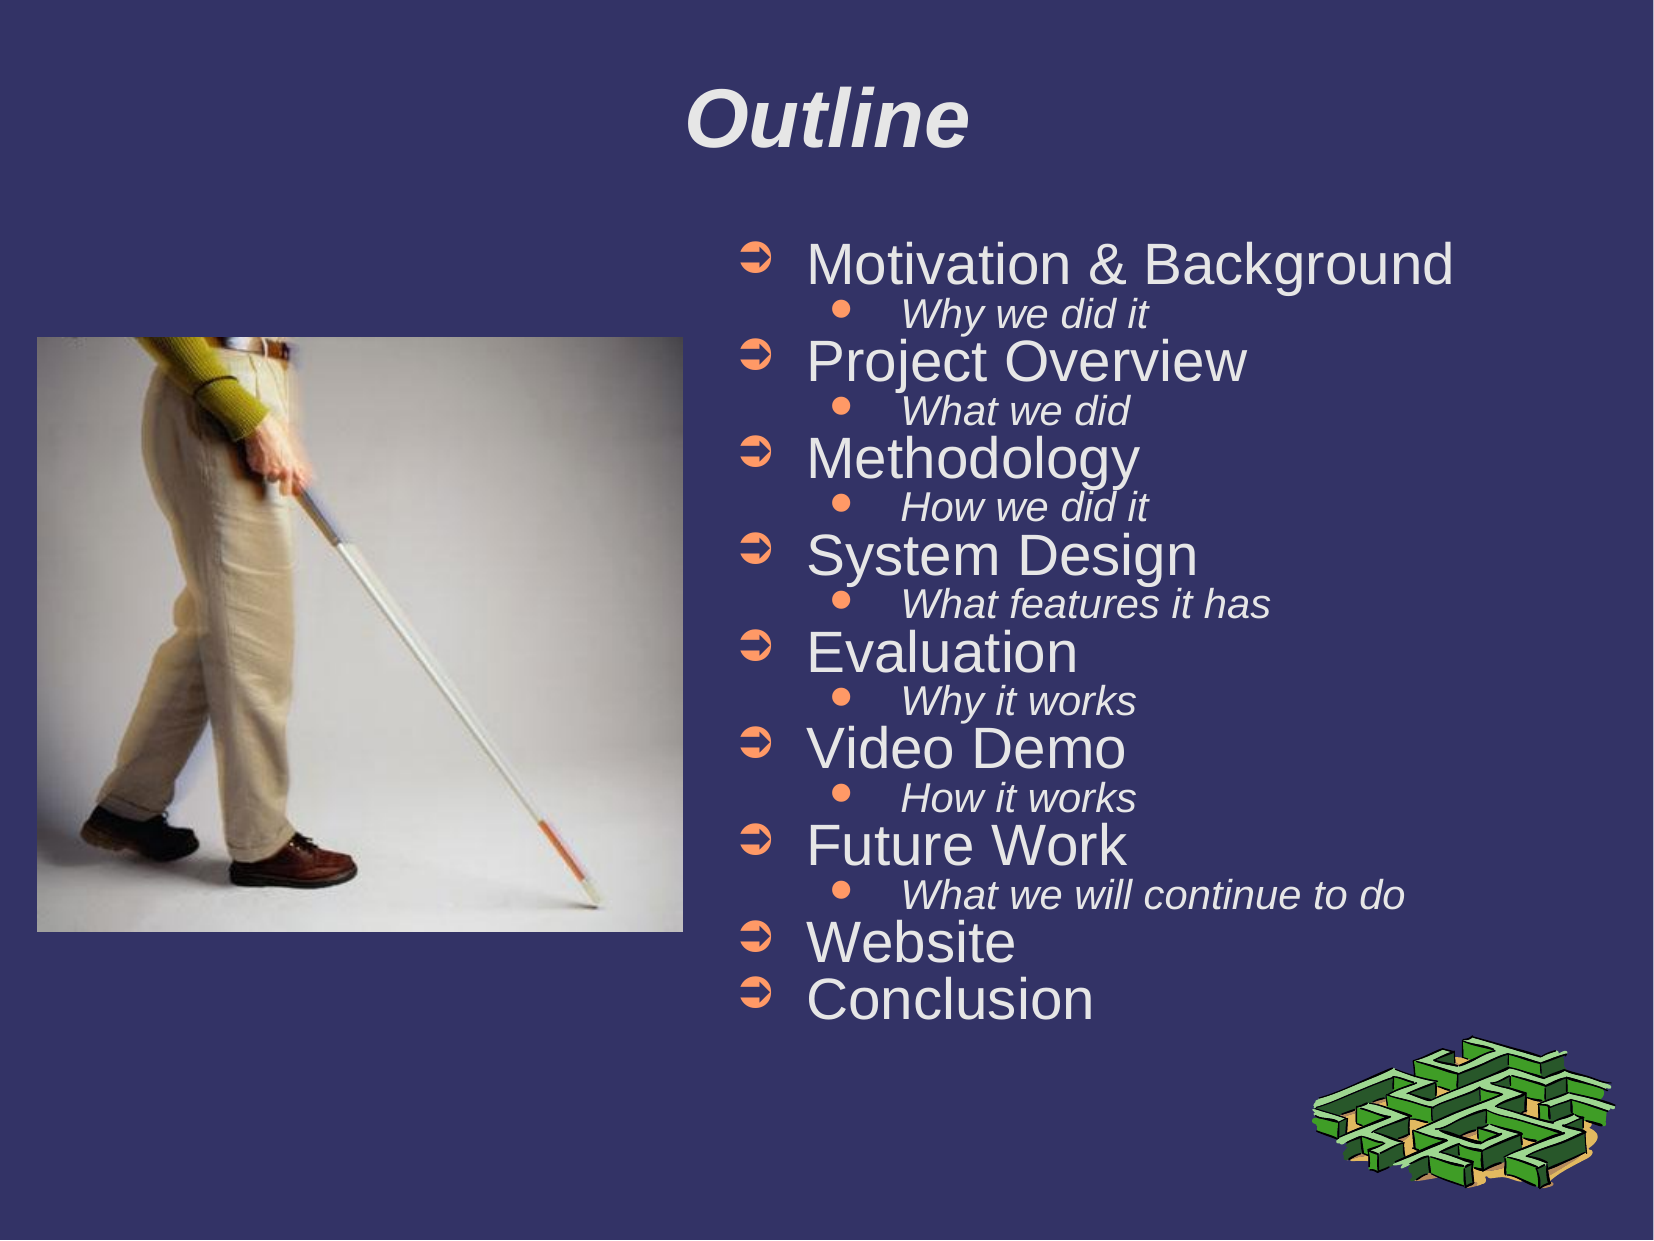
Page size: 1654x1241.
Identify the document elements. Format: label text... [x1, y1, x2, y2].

list Motivation & Background Why we did it Project Overview What we did Methodology How we did it System Design What features it has Evaluation Why it works Video Demo How it works Future Work What we will continue to do Website Conclusion [712, 239, 1570, 1093]
title Outline [121, 19, 1534, 227]
picture [37, 337, 683, 932]
